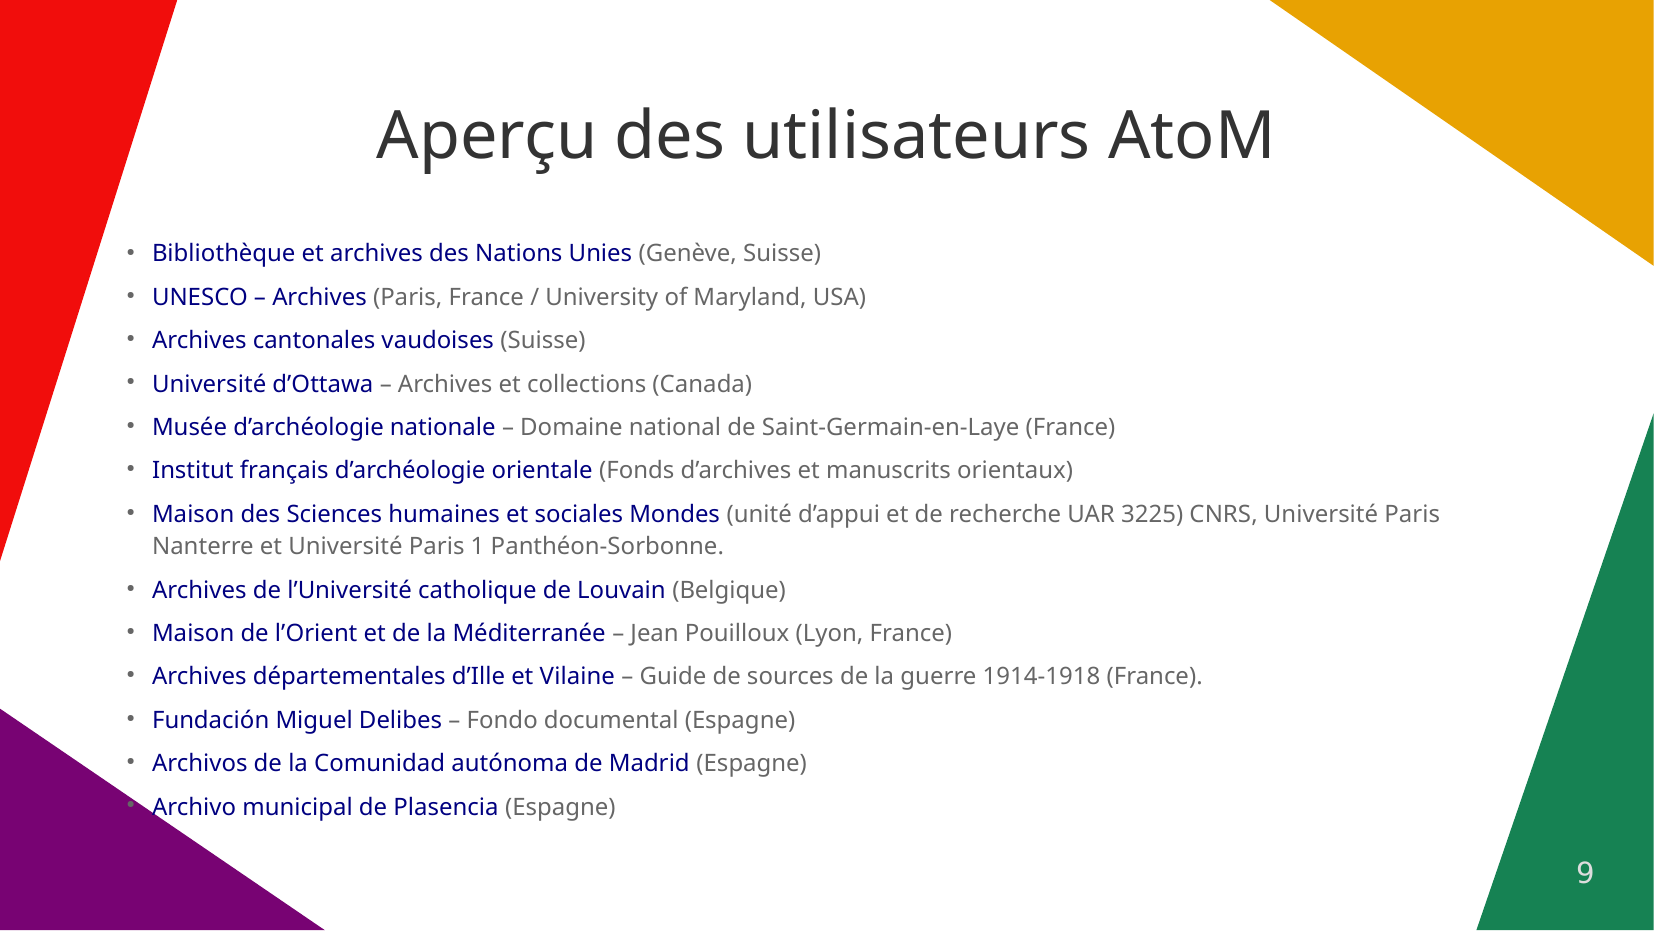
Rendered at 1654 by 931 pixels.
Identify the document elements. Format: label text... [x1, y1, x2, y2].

list Bibliothèque et archives des Nations Unies (Genève, Suisse) UNESCO – Archives (Paris, France / University of Maryland, USA) Archives cantonales vaudoises (Suisse) Université d’Ottawa – Archives et collections (Canada) Musée d’archéologie nationale – Domaine national de Saint-Germain-en-Laye (France) Institut français d’archéologie orientale (Fonds d’archives et manuscrits orientaux) Maison des Sciences humaines et sociales Mondes (unité d’appui et de recherche UAR 3225) CNRS, Université Paris Nanterre et Université Paris 1 Panthéon-Sorbonne. Archives de l’Université catholique de Louvain (Belgique) Maison de l’Orient et de la Méditerranée – Jean Pouilloux (Lyon, France) Archives départementales d’Ille et Vilaine – Guide de sources de la guerre 1914-1918 (France). Fundación Miguel Delibes – Fondo documental (Espagne) Archivos de la Comunidad autónoma de Madrid (Espagne) Archivo municipal de Plasencia (Espagne) [118, 236, 1536, 827]
title Aperçu des utilisateurs AtoM [118, 59, 1536, 207]
